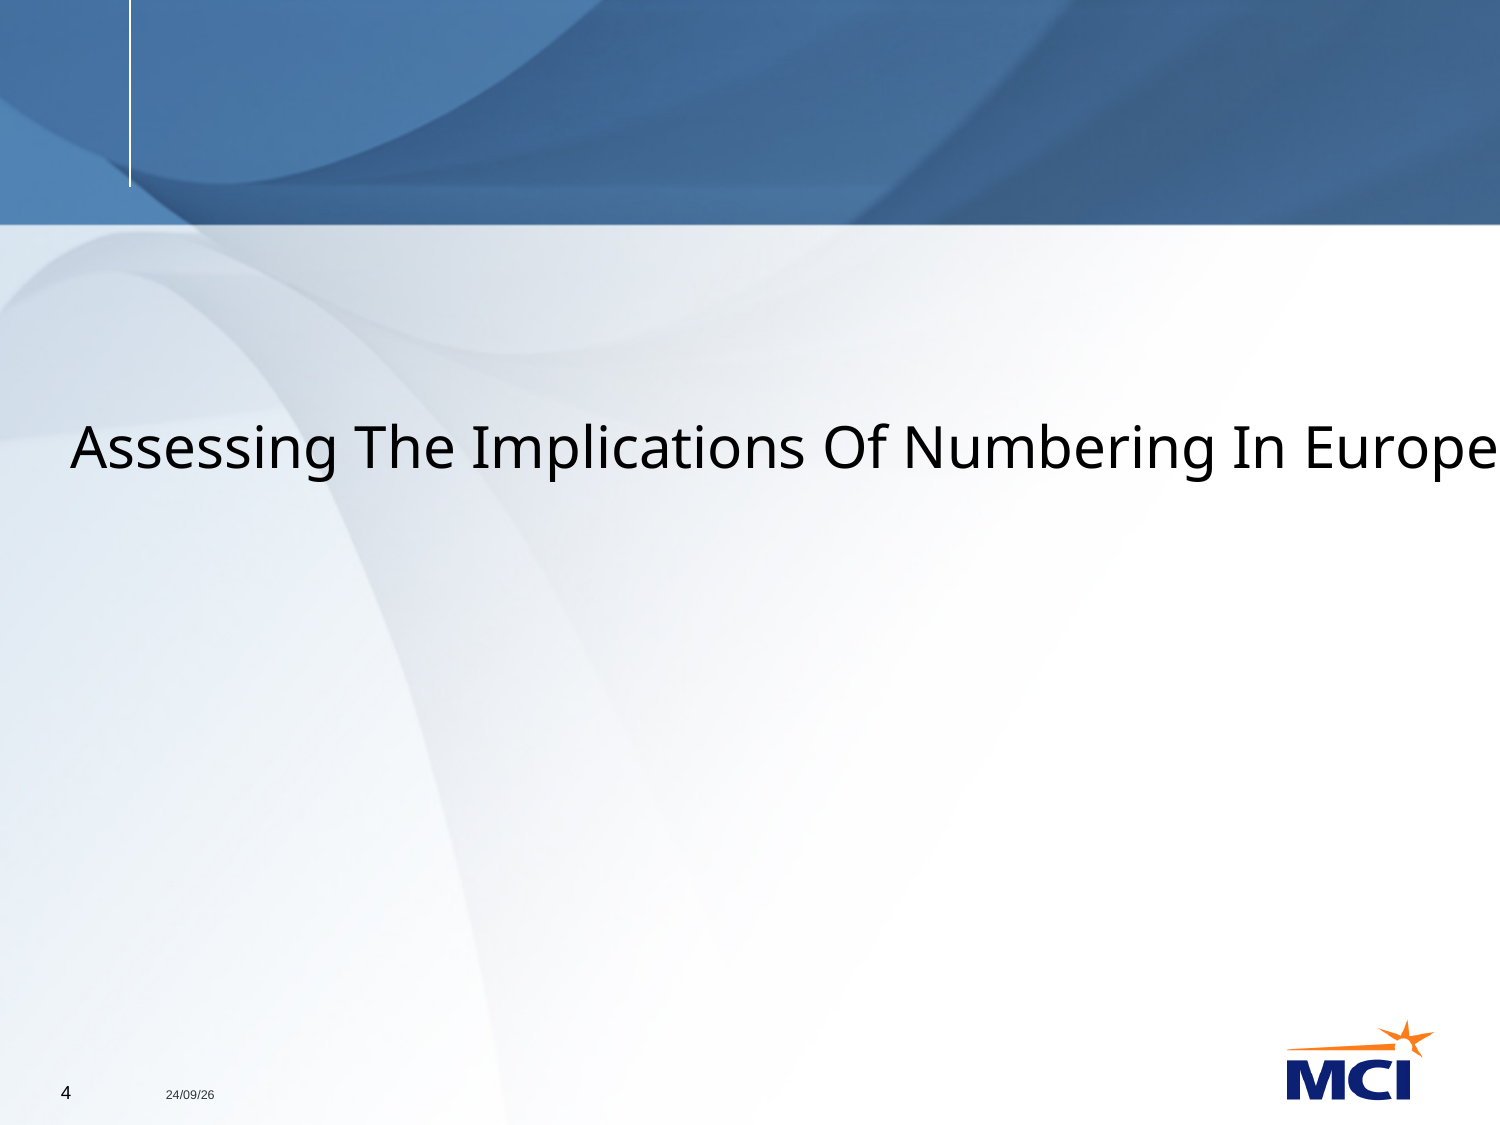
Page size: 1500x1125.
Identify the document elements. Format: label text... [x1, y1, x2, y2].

text_box Assessing The Implications Of Numbering In Europe And Determining The Impact Of ENUM. [70, 410, 1431, 598]
picture [0, 0, 1500, 1125]
